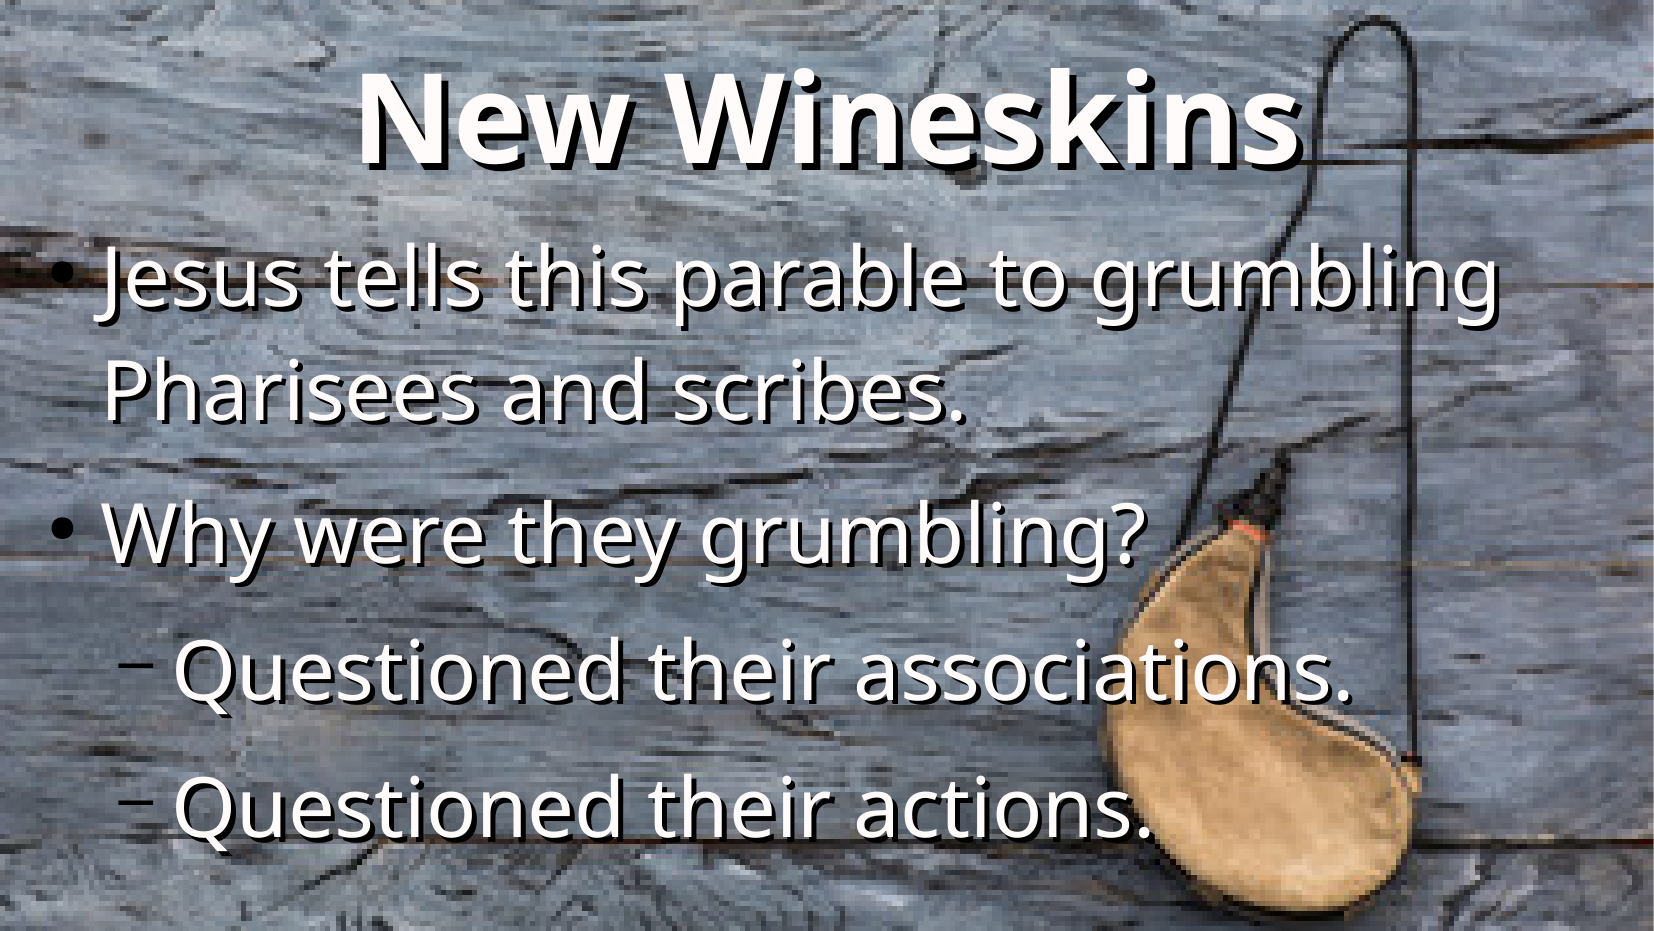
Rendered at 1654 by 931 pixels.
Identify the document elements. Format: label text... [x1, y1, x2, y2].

list Jesus tells this parable to grumbling Pharisees and scribes. Why were they grumbling? Questioned their associations. Questioned their actions. [30, 217, 1636, 901]
title New Wineskins [82, 26, 1571, 203]
picture [0, 0, 1654, 931]
